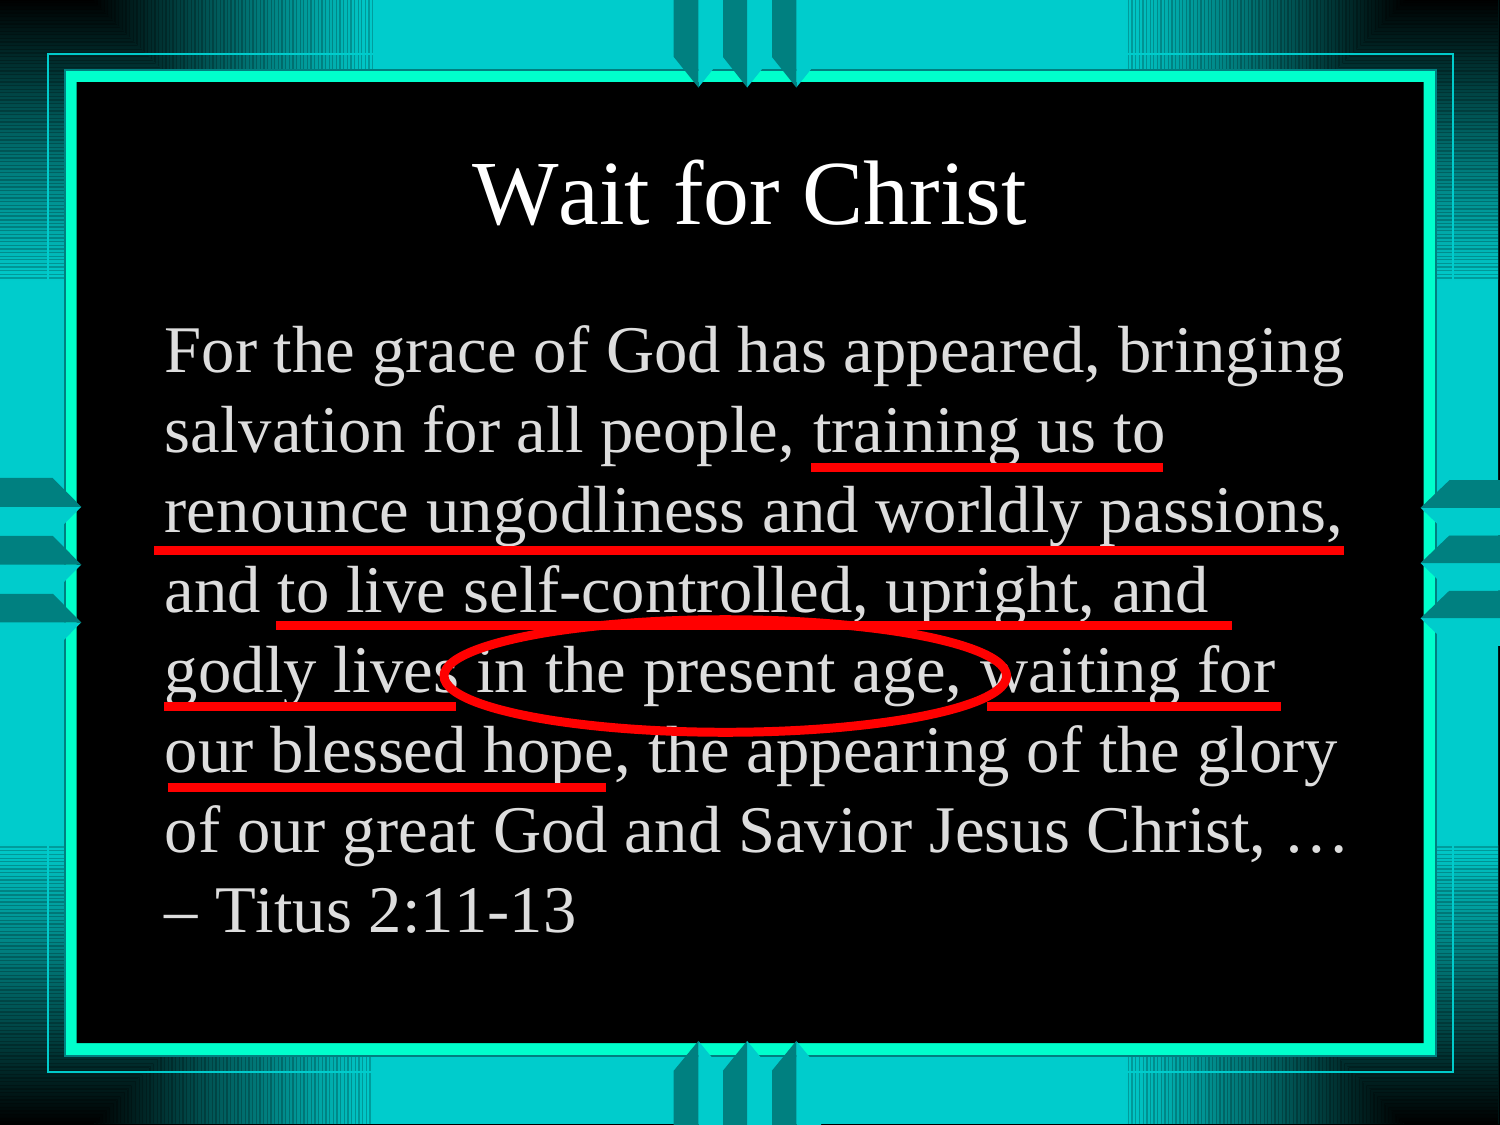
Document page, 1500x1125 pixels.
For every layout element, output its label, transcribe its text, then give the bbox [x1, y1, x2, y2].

title Wait for Christ [112, 99, 1388, 288]
text_box For the grace of God has appeared, bringing salvation for all people, training us to renounce ungodliness and worldly passions, and to live self-controlled, upright, and godly lives in the present age, waiting for our blessed hope, the appearing of the glory of our great God and Savior Jesus Christ, … – Titus 2:11-13 [150, 298, 1388, 953]
